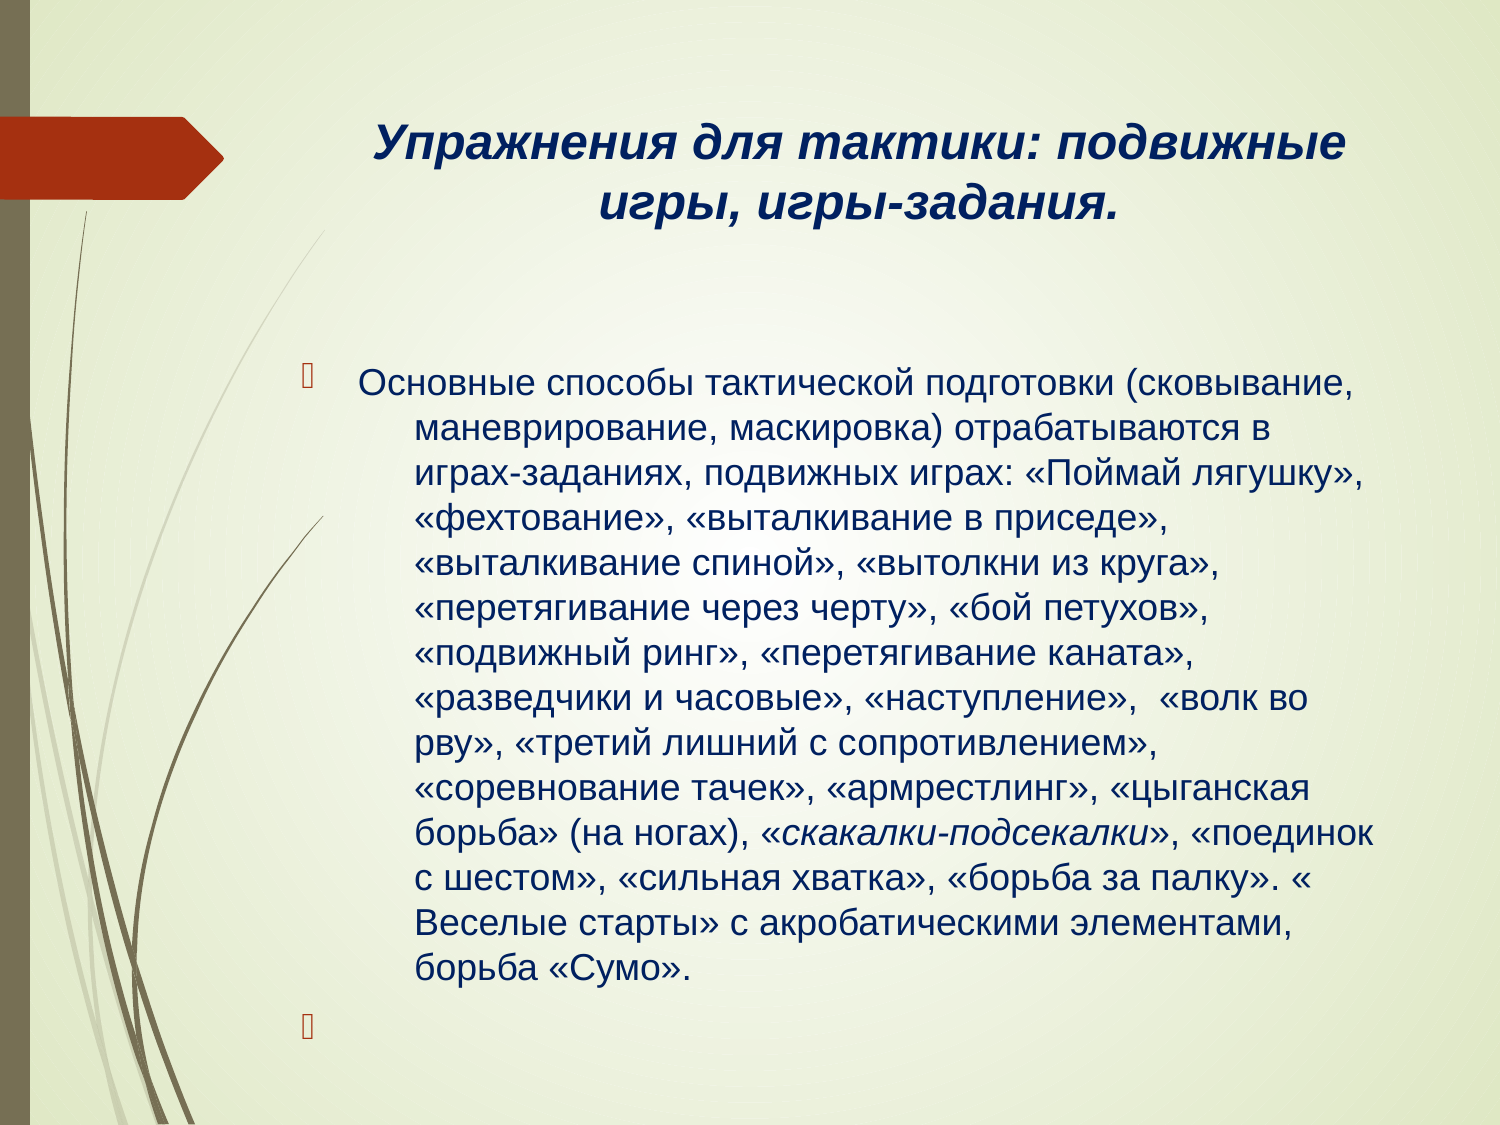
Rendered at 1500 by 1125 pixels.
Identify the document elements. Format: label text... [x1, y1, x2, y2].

title Упражнения для тактики: подвижные игры, игры-задания. [319, 102, 1400, 313]
list Основные способы тактической подготовки (сковывание, маневрирование, маскировка) отрабатываются в играх-заданиях, подвижных играх: «Поймай лягушку», «фехтование», «выталкивание в приседе», «выталкивание спиной», «вытолкни из круга», «перетягивание через черту», «бой петухов», «подвижный ринг», «перетягивание каната», «разведчики и часовые», «наступление», «волк во рву», «третий лишний с сопротивлением», «соревнование тачек», «армрестлинг», «цыганская борьба» (на ногах), «скакалки-подсекалки», «поединок с шестом», «сильная хватка», «борьба за палку». « Веселые старты» с акробатическими элементами, борьба «Сумо». [286, 350, 1401, 1083]
